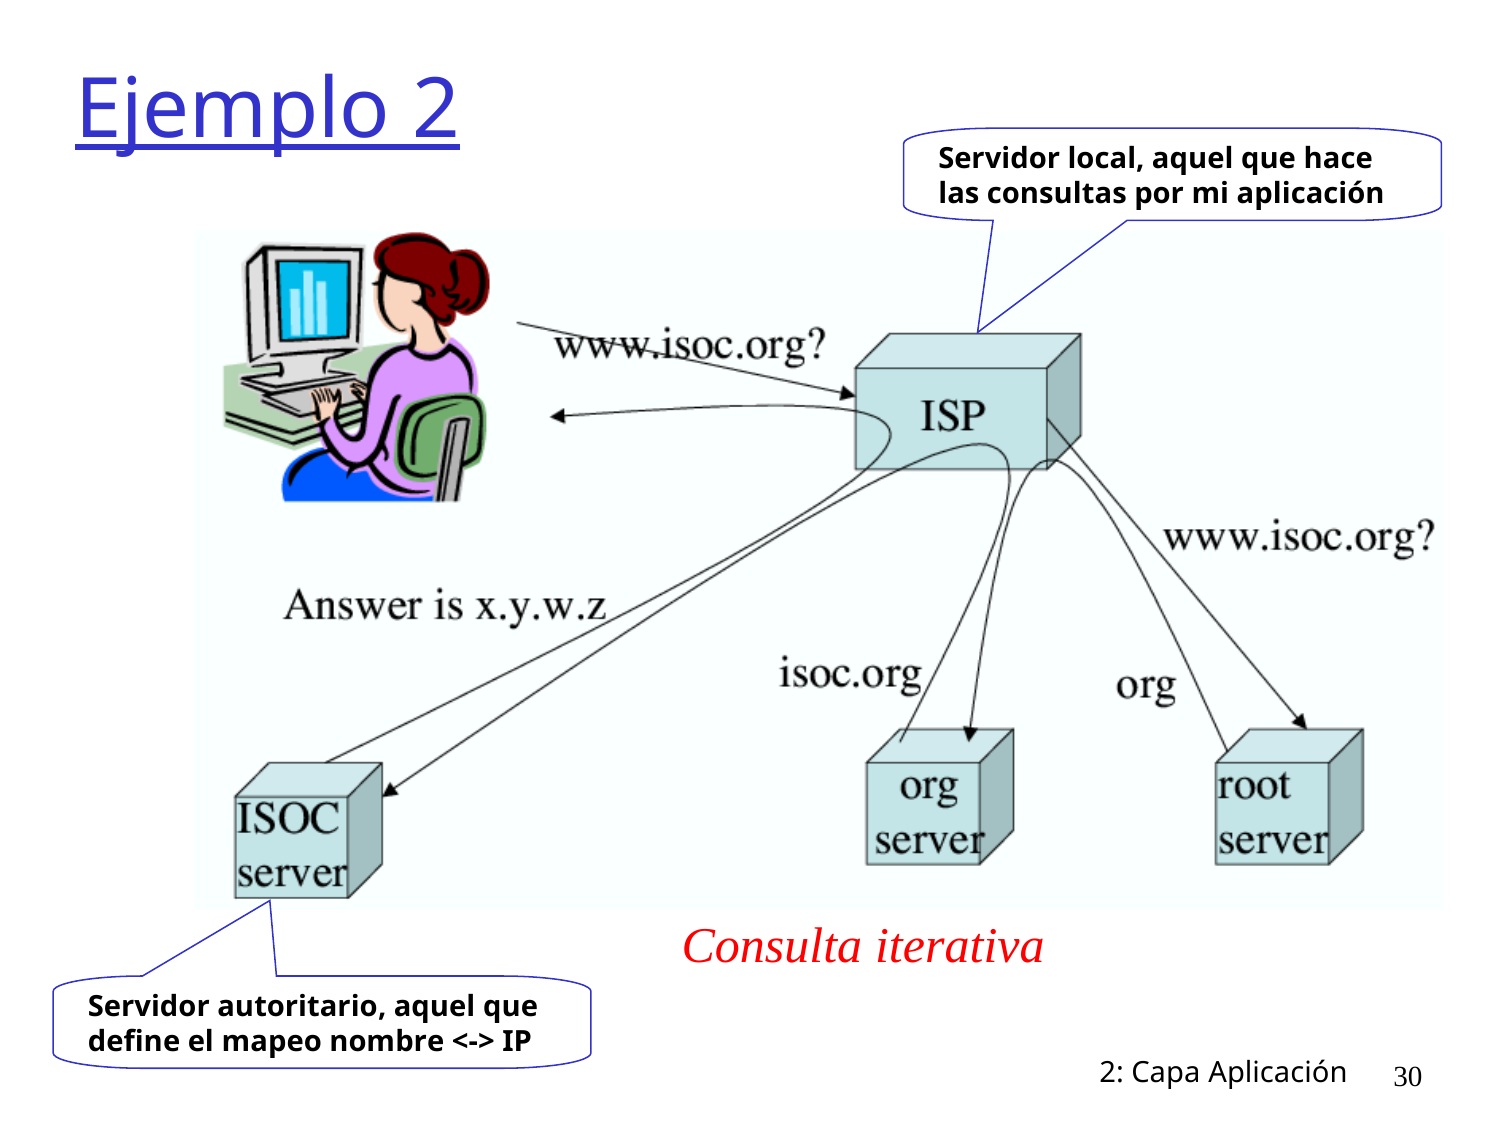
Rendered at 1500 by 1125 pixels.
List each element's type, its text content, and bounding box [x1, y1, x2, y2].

text_box Servidor local, aquel que hace las consultas por mi aplicación [903, 134, 1442, 333]
title Ejemplo 2 [75, 23, 1426, 188]
picture [194, 231, 1444, 910]
text_box Servidor autoritario, aquel que define el mapeo nombre <-> IP [53, 900, 591, 1069]
text_box Consulta iterativa [666, 904, 1060, 981]
